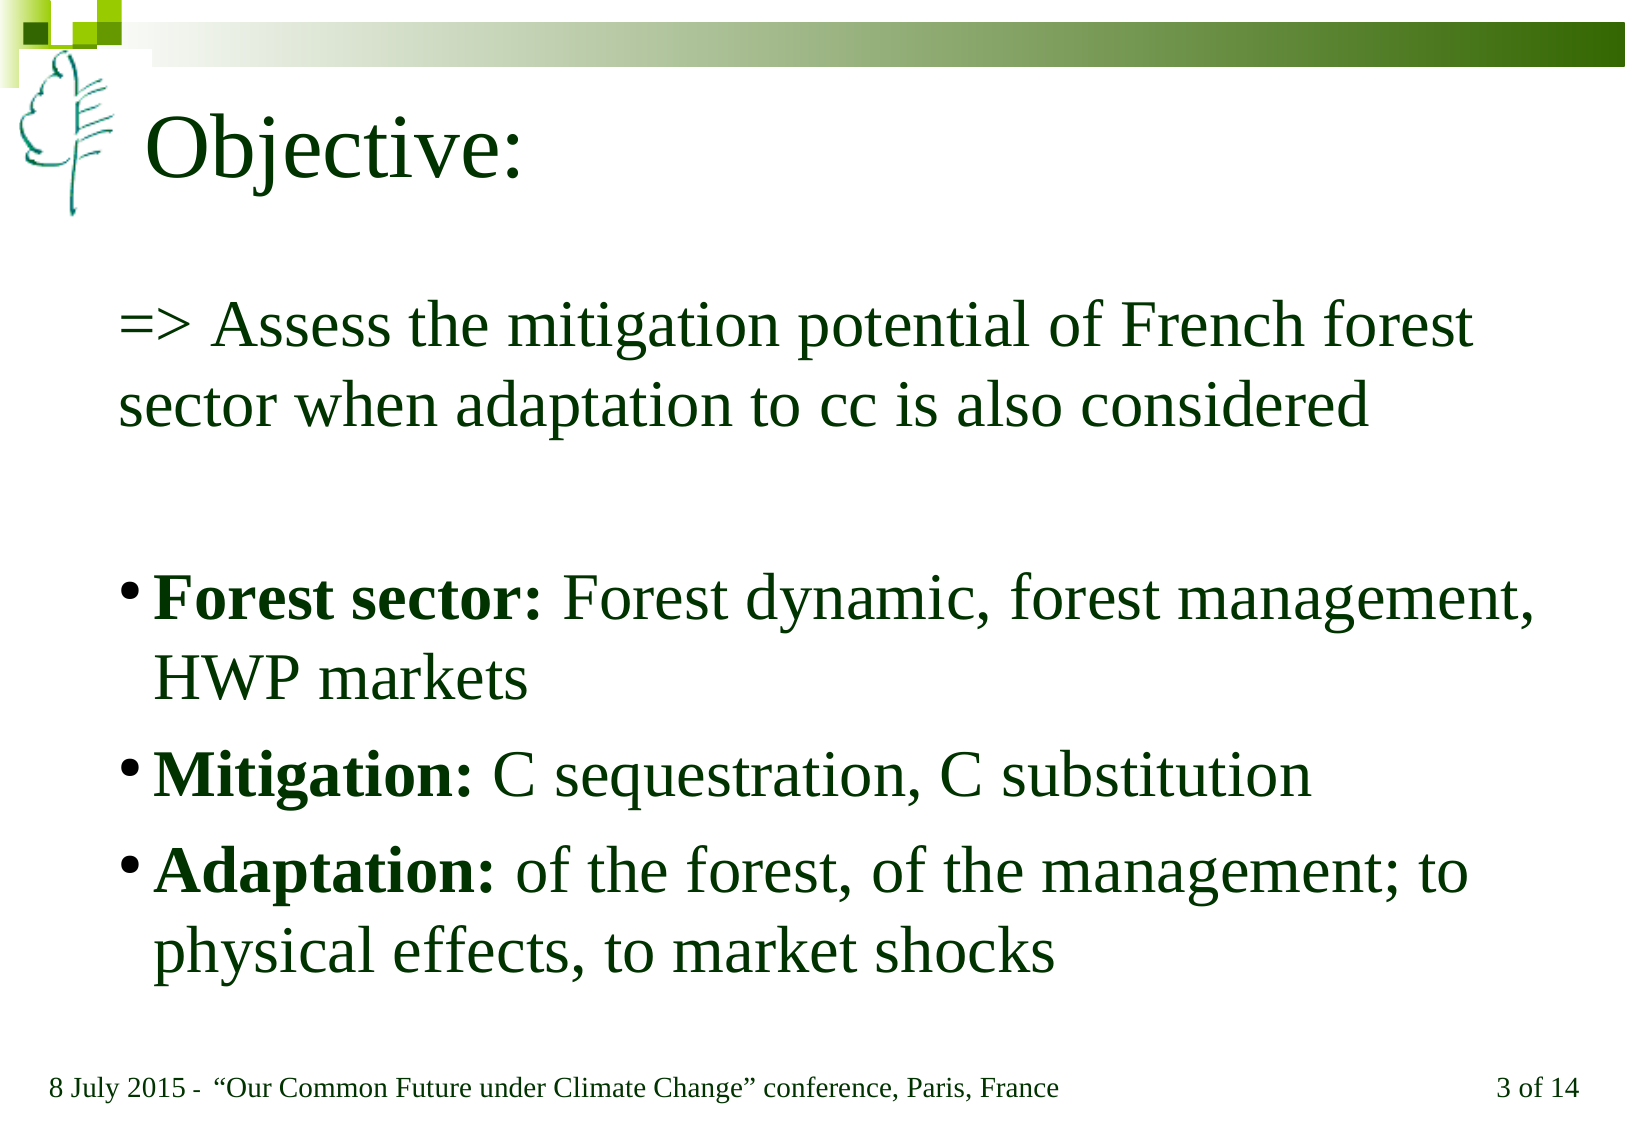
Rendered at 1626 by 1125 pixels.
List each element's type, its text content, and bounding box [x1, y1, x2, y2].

list => Assess the mitigation potential of French forest sector when adaptation to cc is also considered Forest sector: Forest dynamic, forest management, HWP markets Mitigation: C sequestration, C substitution Adaptation: of the forest, of the management; to physical effects, to market shocks [47, 271, 1595, 998]
picture [19, 49, 129, 220]
title Objective: [129, 23, 1626, 259]
